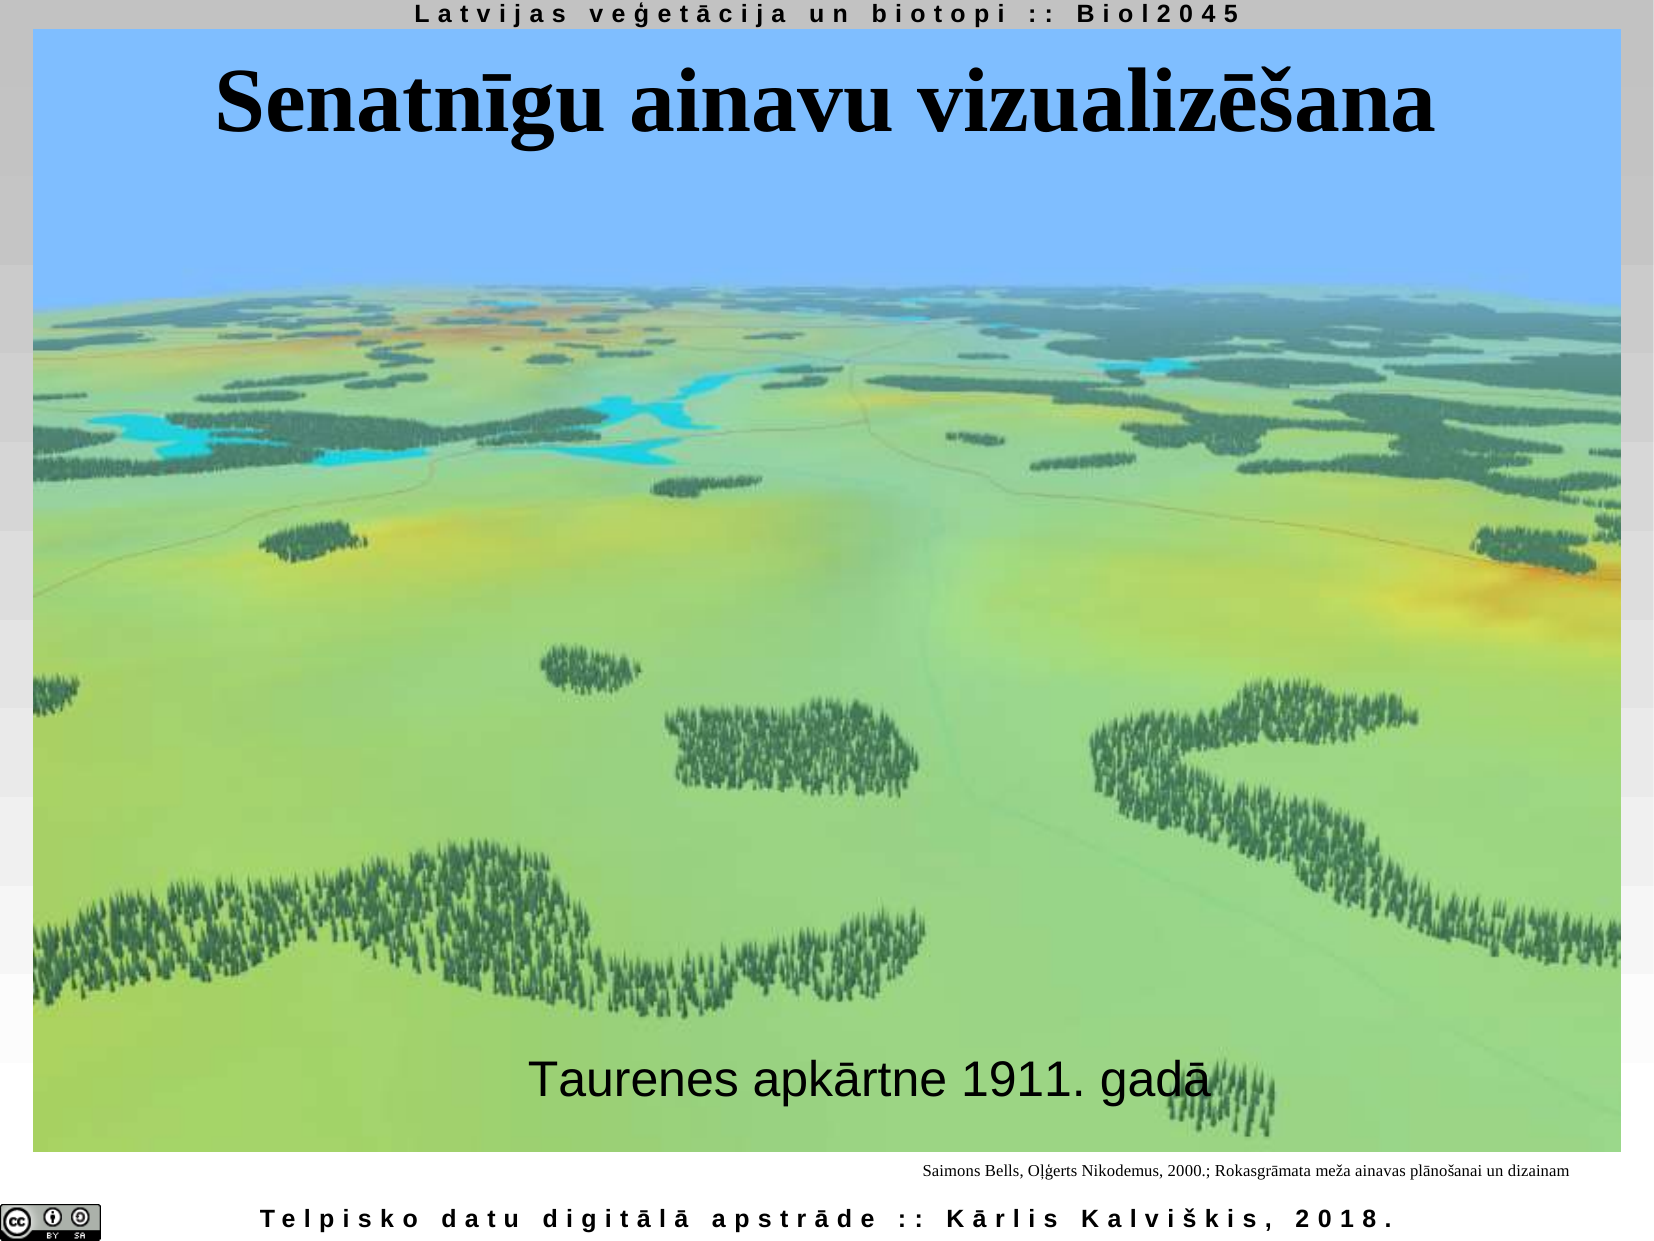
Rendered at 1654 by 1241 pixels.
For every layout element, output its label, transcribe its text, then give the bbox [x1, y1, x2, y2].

title Senatnīgu ainavu vizualizēšana [29, 49, 1625, 296]
text_box Saimons Bells, Oļģerts Nikodemus, 2000.; Rokasgrāmata meža ainavas plānošanai un dizainam [922, 1161, 1571, 1180]
picture [0, 0, 1654, 1241]
text_box Taurenes apkārtne 1911. gadā [527, 1051, 1212, 1108]
